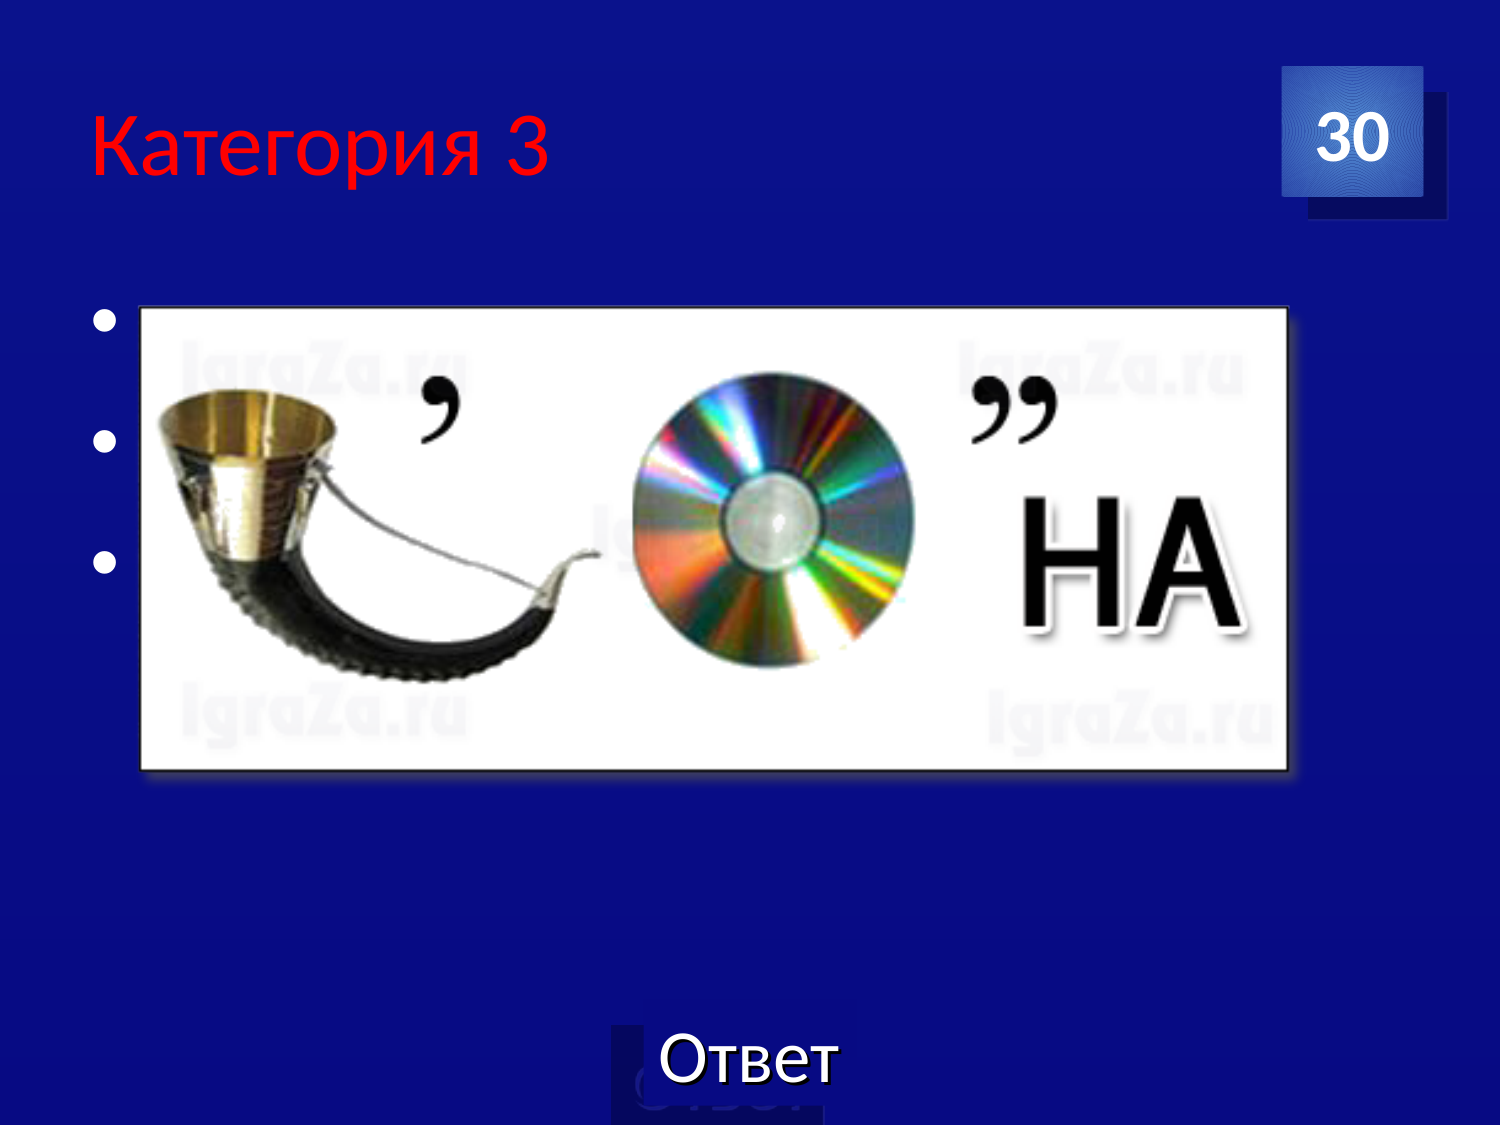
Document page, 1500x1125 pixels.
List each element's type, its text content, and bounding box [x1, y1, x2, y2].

list [75, 262, 1426, 1000]
title Категория 3 [75, 45, 1258, 233]
picture [100, 278, 1329, 799]
text_box 30 [1282, 66, 1423, 196]
